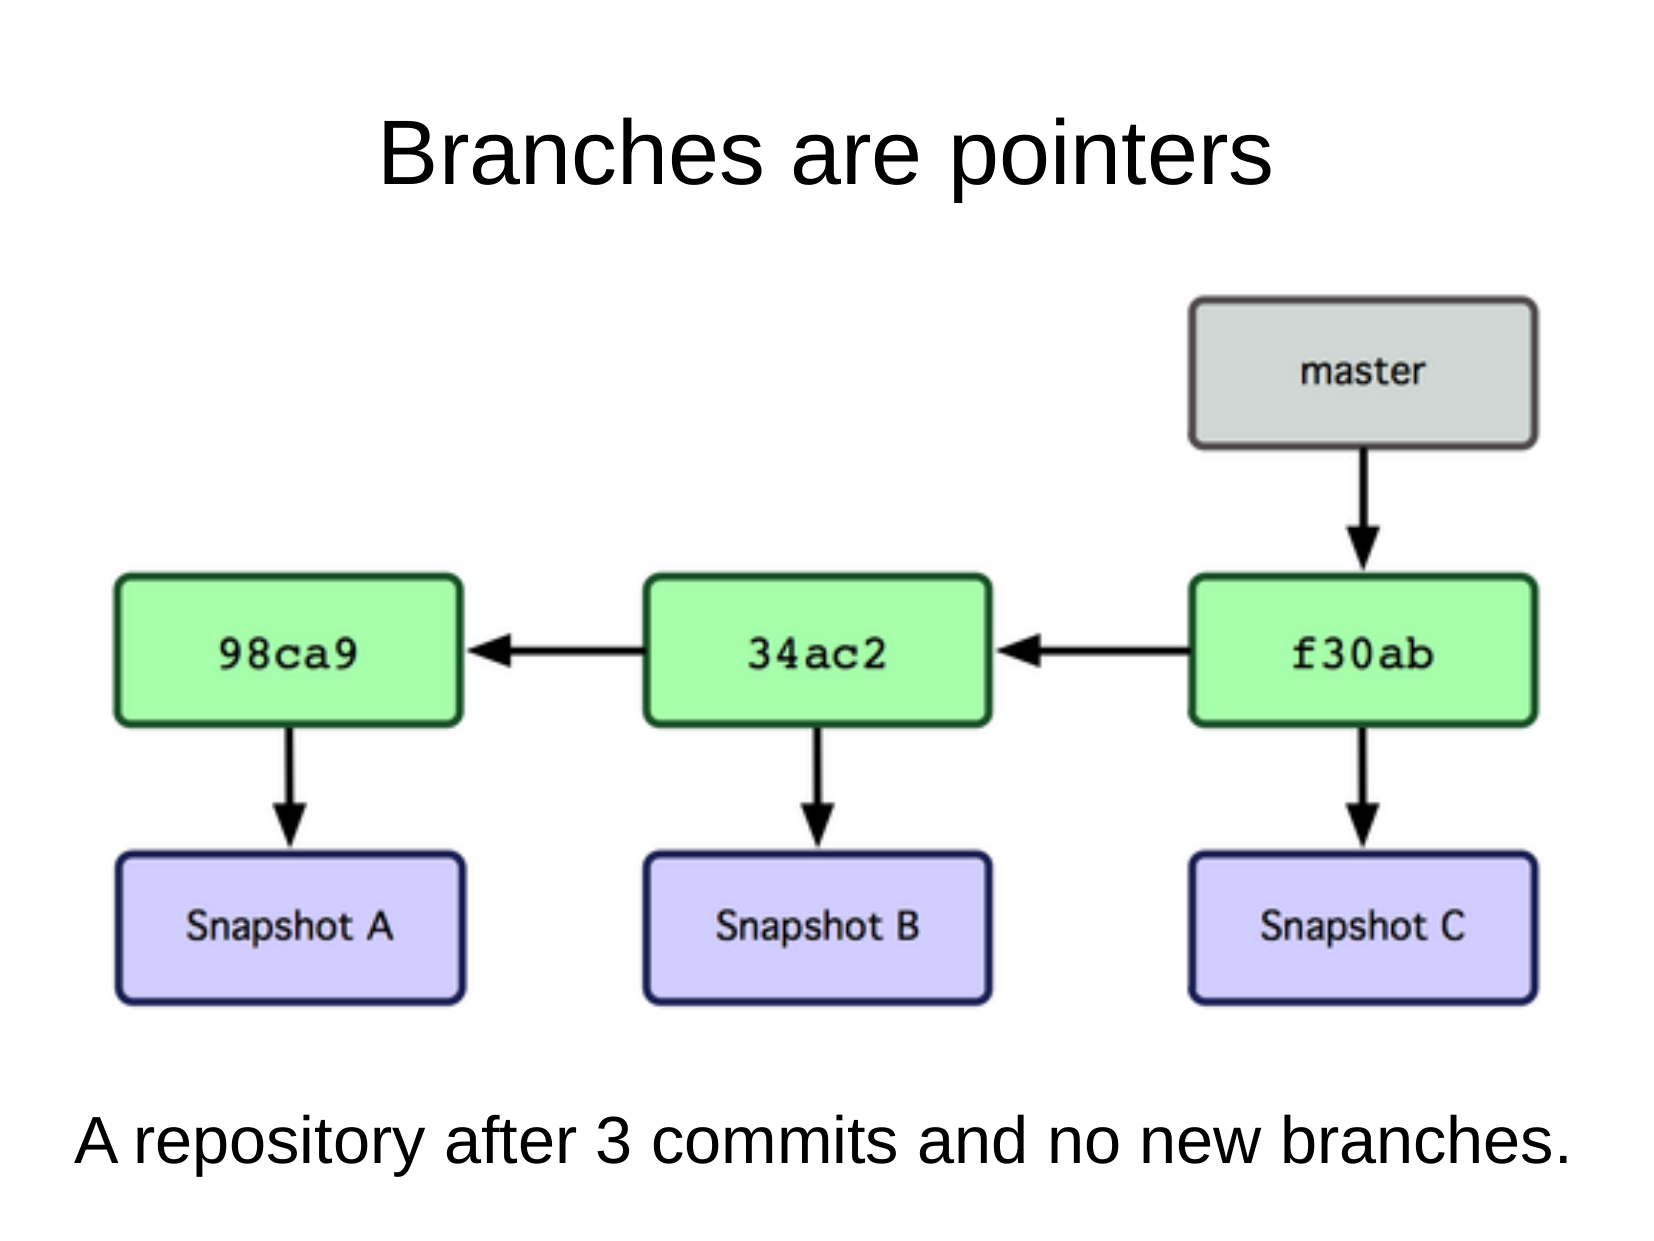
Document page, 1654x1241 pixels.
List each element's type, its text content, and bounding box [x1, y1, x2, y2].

text_box A repository after 3 commits and no new branches. [59, 1095, 1594, 1186]
picture [110, 290, 1544, 1010]
title Branches are pointers [82, 49, 1571, 257]
